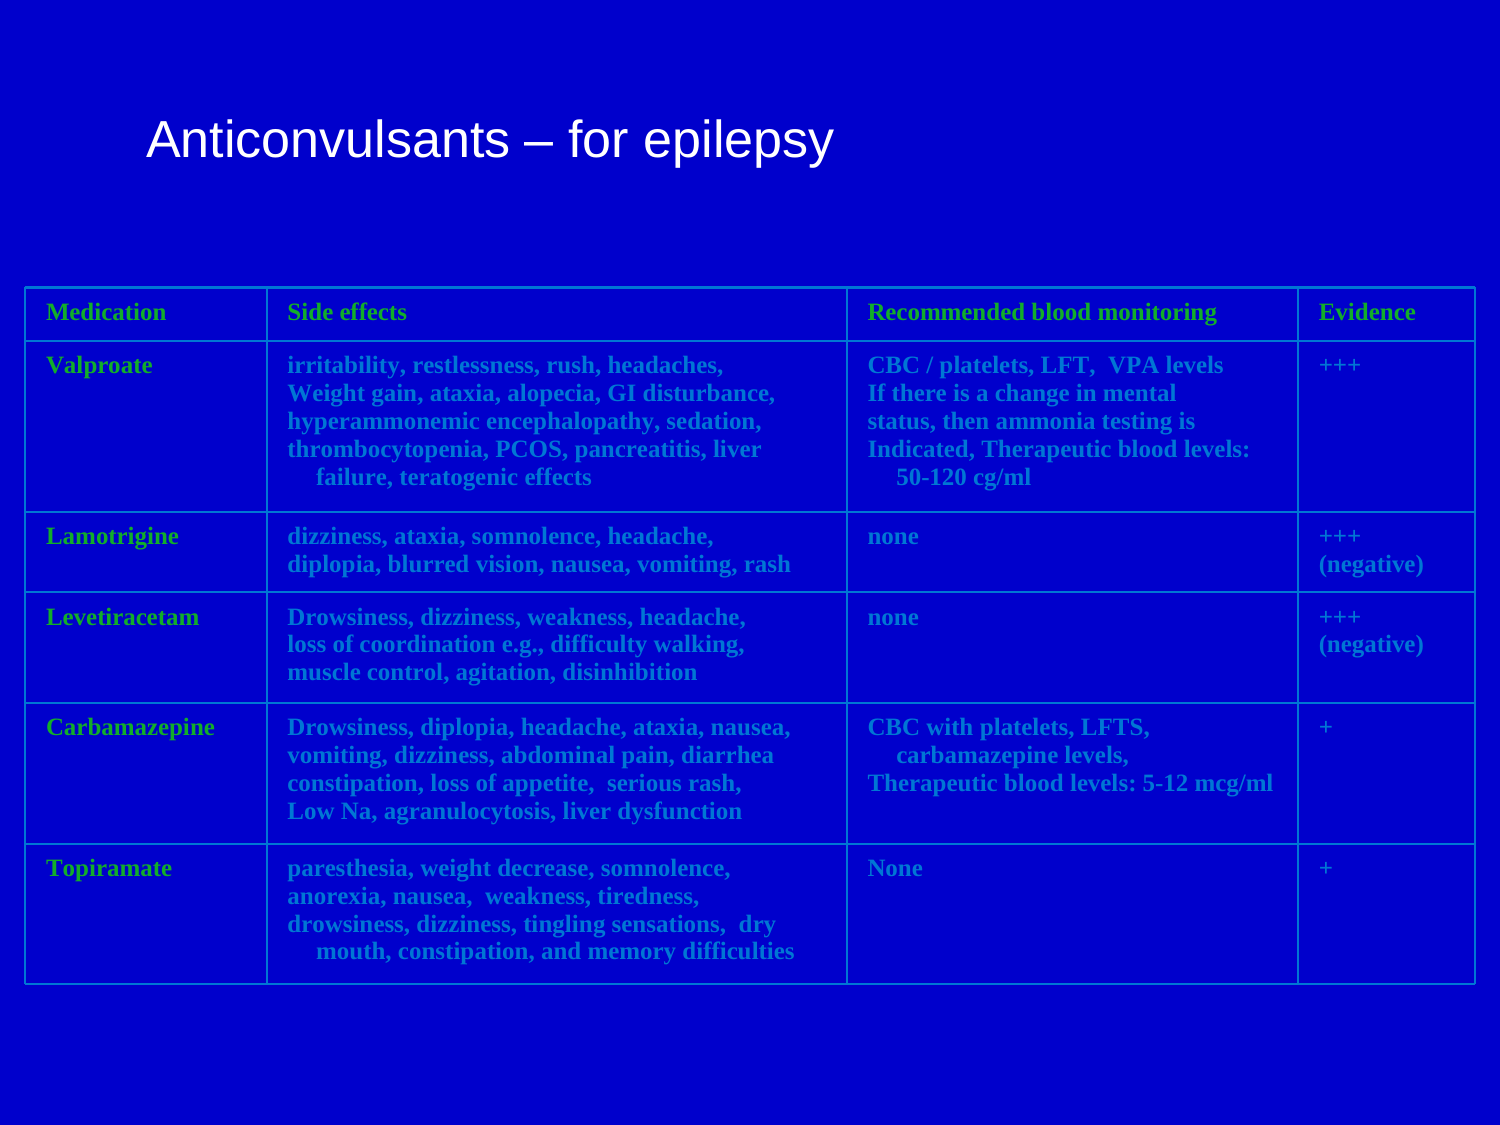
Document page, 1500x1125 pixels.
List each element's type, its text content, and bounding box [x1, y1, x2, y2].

text_box Topiramate [26, 845, 266, 983]
text_box Valproate [26, 342, 266, 511]
text_box None [848, 845, 1297, 983]
text_box +++ (negative) [1299, 513, 1474, 591]
text_box Drowsiness, dizziness, weakness, headache, loss of coordination e.g., difficulty walking, muscle control, agitation, disinhibition [268, 593, 846, 702]
text_box Evidence [1299, 289, 1474, 340]
text_box Side effects [268, 289, 846, 340]
text_box Lamotrigine [26, 513, 266, 591]
text_box Anticonvulsants – for epilepsy [125, 99, 1376, 180]
text_box + [1299, 845, 1474, 983]
text_box dizziness, ataxia, somnolence, headache, diplopia, blurred vision, nausea, vomiting, rash [268, 513, 846, 591]
text_box +++ [1299, 342, 1474, 511]
text_box Levetiracetam [26, 593, 266, 702]
text_box Recommended blood monitoring [848, 289, 1297, 340]
text_box Drowsiness, diplopia, headache, ataxia, nausea, vomiting, dizziness, abdominal pain, diarrhea constipation, loss of appetite, serious rash, Low Na, agranulocytosis, liver dysfunction [268, 704, 846, 843]
text_box none [848, 513, 1297, 591]
text_box Carbamazepine [26, 704, 266, 843]
text_box CBC / platelets, LFT, VPA levels If there is a change in mental status, then ammonia testing is Indicated, Therapeutic blood levels: 50-120 cg/ml [848, 342, 1297, 511]
text_box irritability, restlessness, rush, headaches, Weight gain, ataxia, alopecia, GI disturbance, hyperammonemic encephalopathy, sedation, thrombocytopenia, PCOS, pancreatitis, liver failure, teratogenic effects [268, 342, 846, 511]
text_box Medication [26, 289, 266, 340]
text_box +++ (negative) [1299, 593, 1474, 702]
text_box paresthesia, weight decrease, somnolence, anorexia, nausea, weakness, tiredness, drowsiness, dizziness, tingling sensations, dry mouth, constipation, and memory difficulties [268, 845, 846, 983]
text_box CBC with platelets, LFTS, carbamazepine levels, Therapeutic blood levels: 5-12 mcg/ml [848, 704, 1297, 843]
text_box + [1299, 704, 1474, 843]
text_box none [848, 593, 1297, 702]
